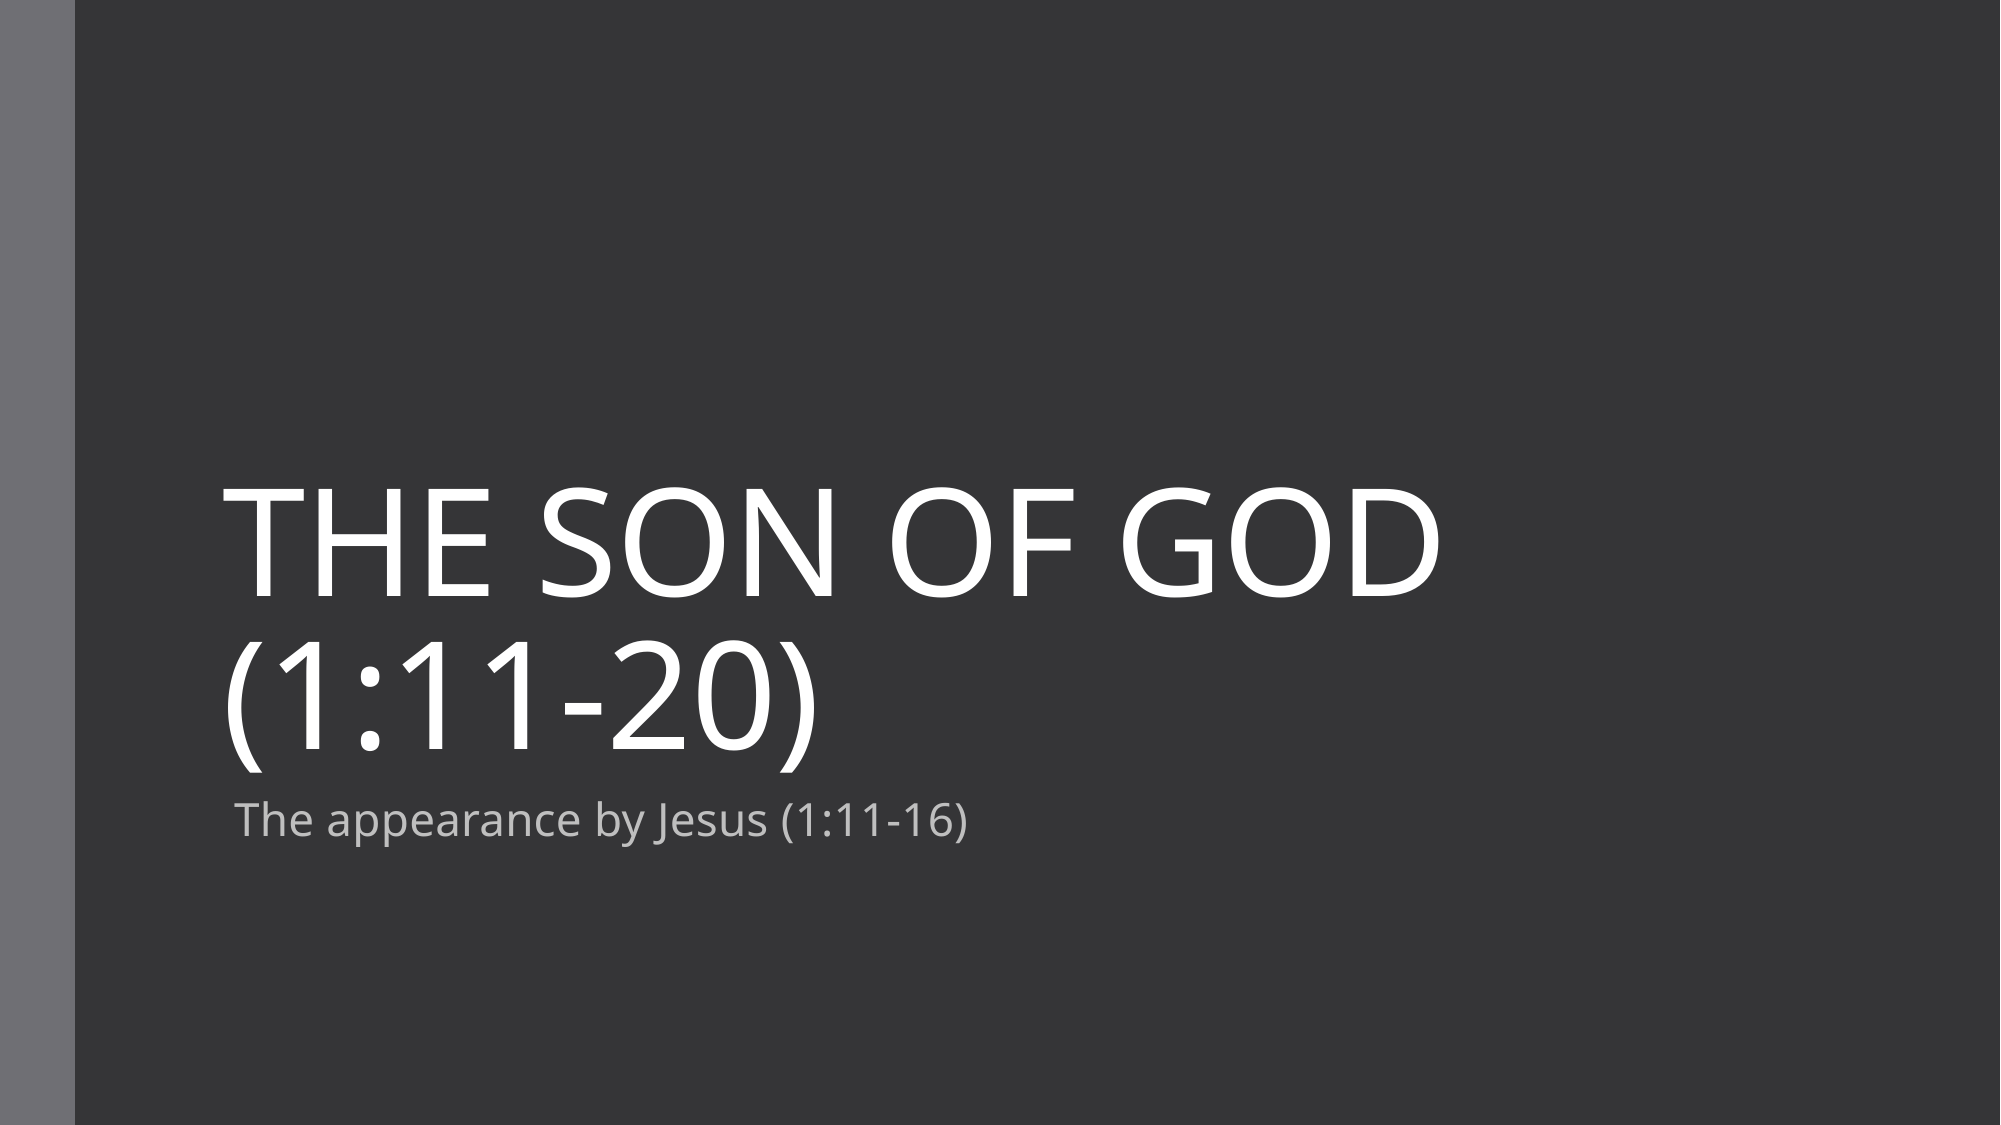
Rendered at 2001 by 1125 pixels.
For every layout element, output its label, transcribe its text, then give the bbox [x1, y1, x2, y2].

title THE SON OF GOD (1:11-20) [206, 124, 1752, 787]
subtitle The appearance by Jesus (1:11-16) [206, 787, 1752, 1066]
